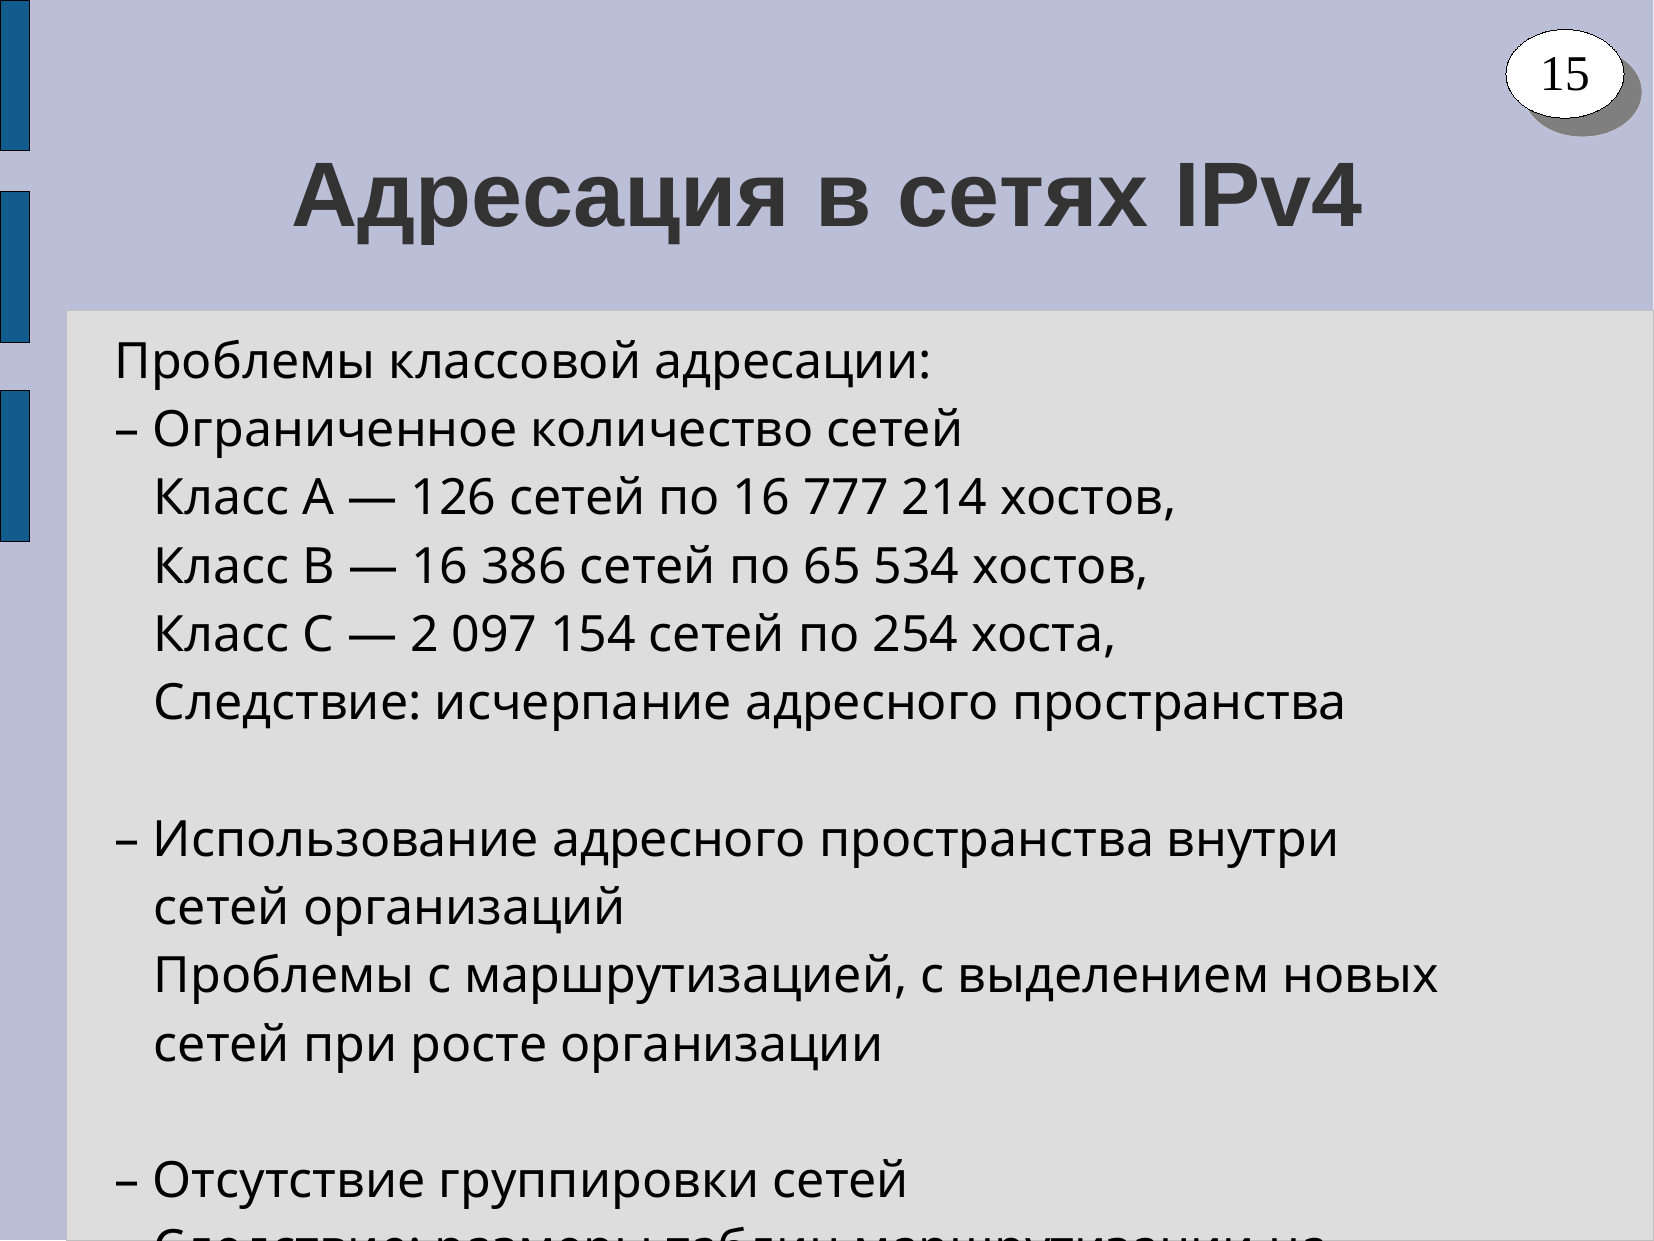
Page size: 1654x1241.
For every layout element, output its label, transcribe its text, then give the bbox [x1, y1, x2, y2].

text_box 15 [1505, 29, 1625, 119]
title Адресация в сетях IPv4 [121, 91, 1534, 299]
text_box Проблемы классовой адресации: – Ограниченное количество сетей Класс A — 126 сетей по 16 777 214 хостов, Класс B — 16 386 сетей по 65 534 хостов, Класс C — 2 097 154 сетей по 254 хоста, Следствие: исчерпание адресного пространства – Использование адресного пространства внутри сетей организаций Проблемы с маршрутизацией, с выделением новых сетей при росте организации – Отсутствие группировки сетей Следствие: размеры таблиц маршрутизации на магистральном оборудовании [114, 324, 1625, 1237]
